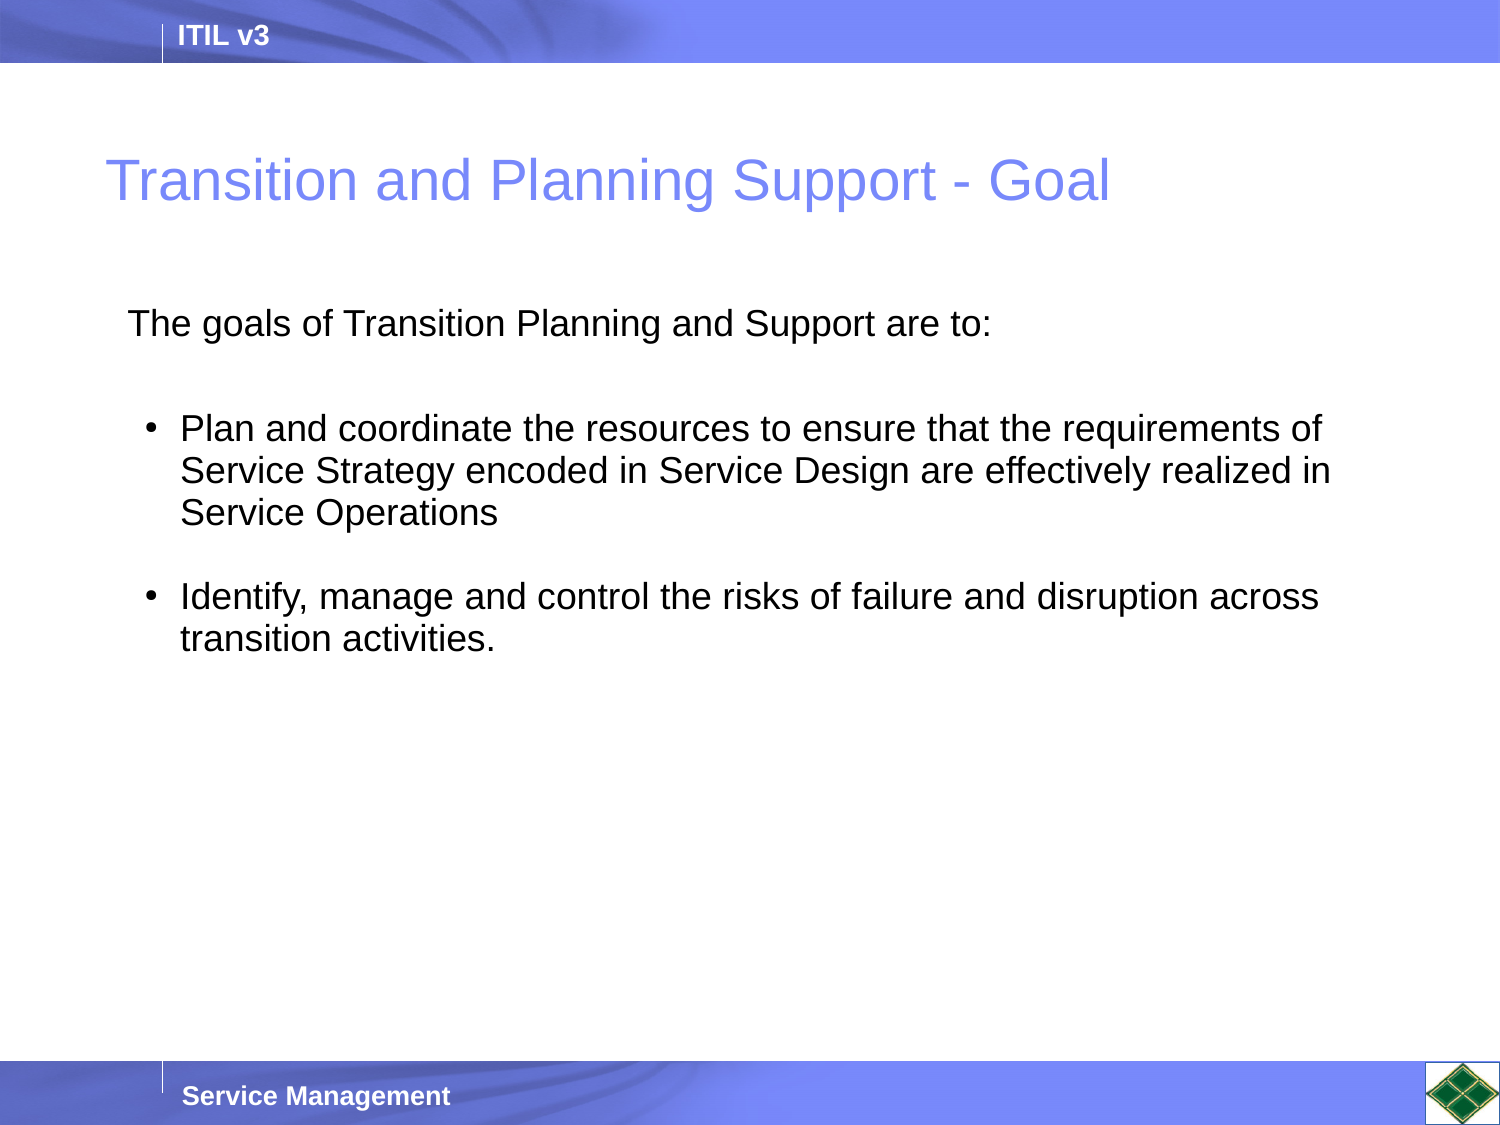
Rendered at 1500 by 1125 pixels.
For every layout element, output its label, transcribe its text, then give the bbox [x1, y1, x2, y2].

picture [0, 0, 1500, 63]
picture [0, 1061, 1500, 1125]
text_box Transition and Planning Support - Goal [90, 121, 1443, 221]
text_box Plan and coordinate the resources to ensure that the requirements of Service Strategy encoded in Service Design are effectively realized in Service Operations Identify, manage and control the risks of failure and disruption across transition activities. [129, 399, 1418, 668]
text_box The goals of Transition Planning and Support are to: [112, 291, 1388, 932]
picture [1426, 1063, 1499, 1124]
